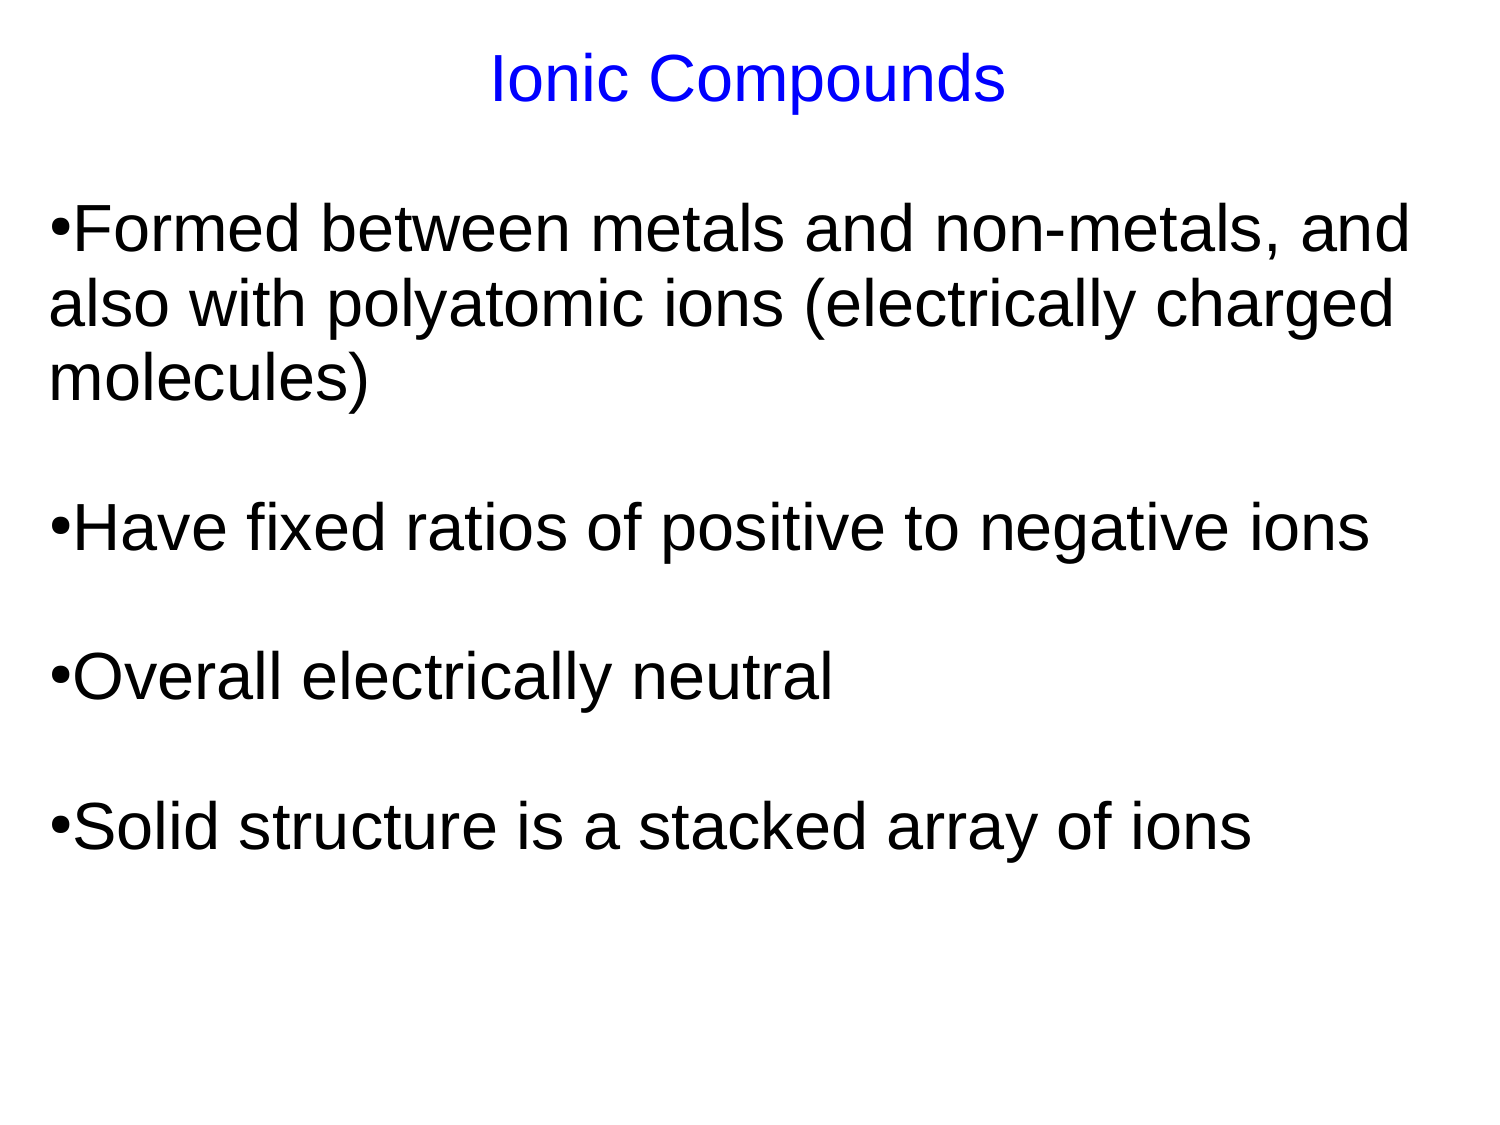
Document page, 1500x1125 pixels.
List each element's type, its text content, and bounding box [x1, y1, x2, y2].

text_box Ionic Compounds Formed between metals and non-metals, and also with polyatomic ions (electrically charged molecules) Have fixed ratios of positive to negative ions Overall electrically neutral Solid structure is a stacked array of ions [34, 34, 1463, 872]
